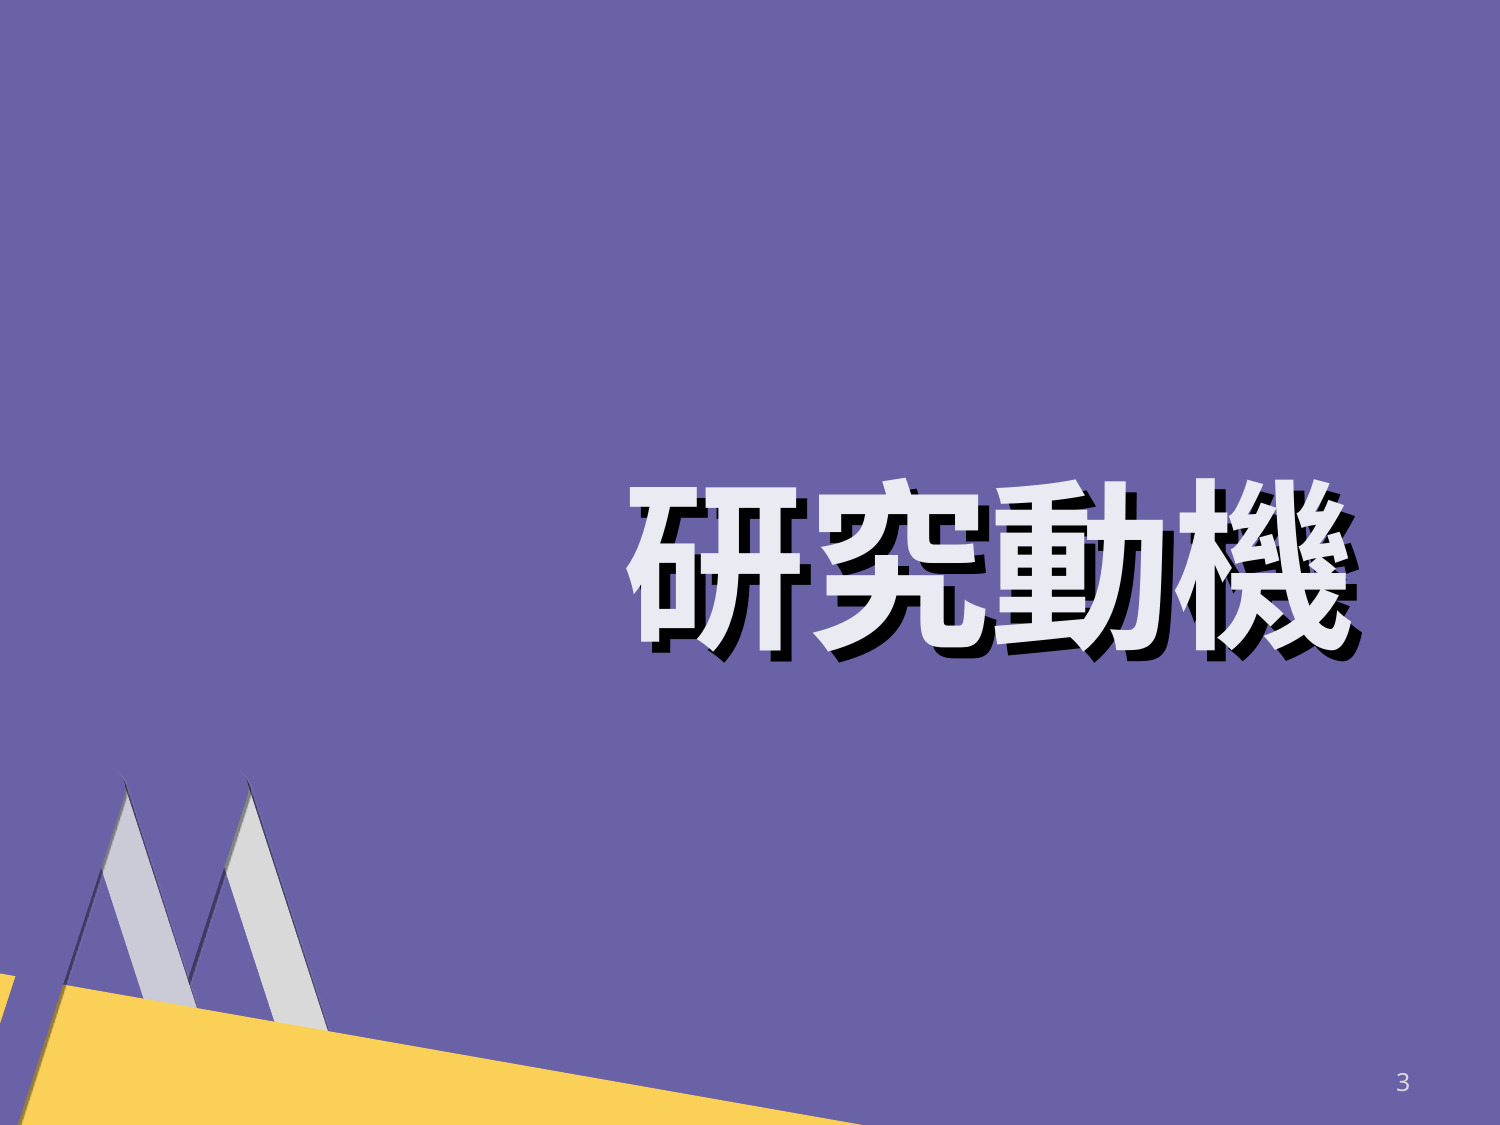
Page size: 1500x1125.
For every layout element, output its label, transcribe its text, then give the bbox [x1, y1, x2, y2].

text_box 研究動機 [605, 443, 1374, 682]
text_box 3 [1381, 1053, 1477, 1114]
